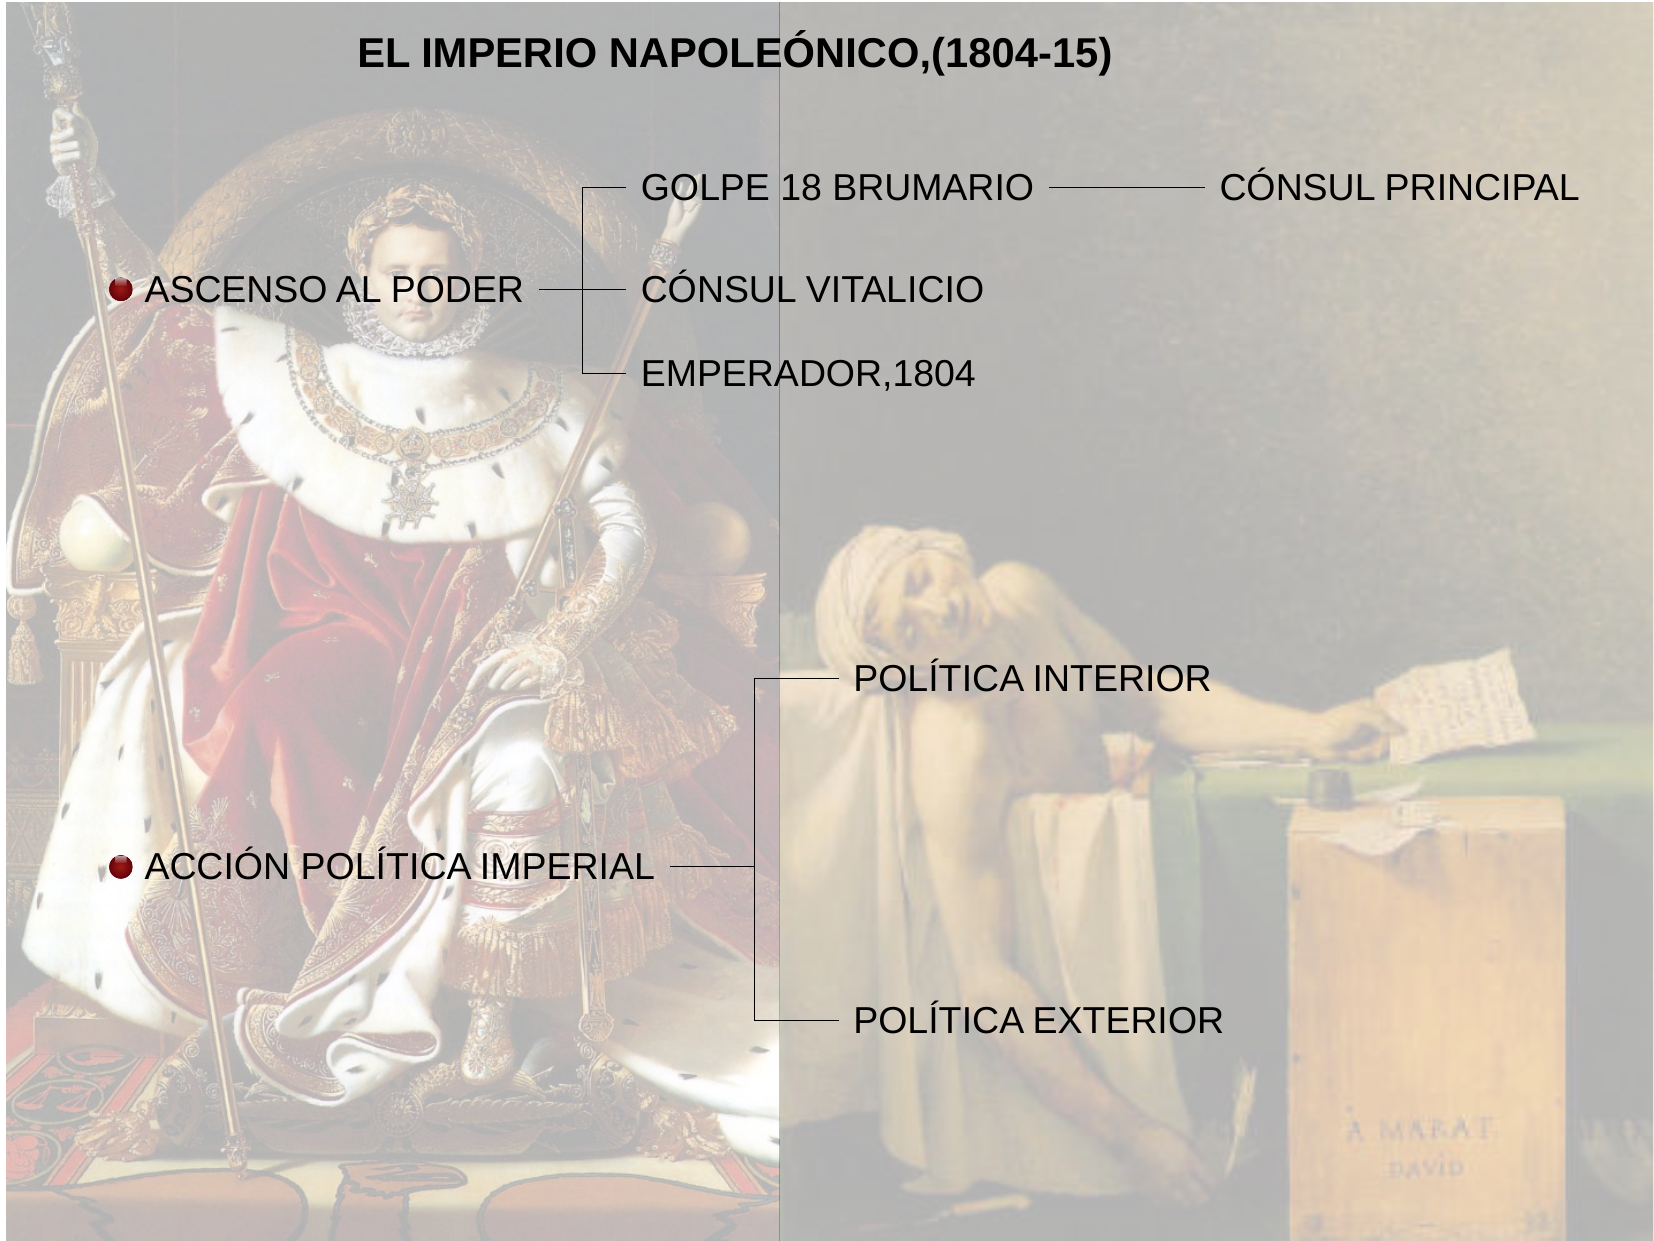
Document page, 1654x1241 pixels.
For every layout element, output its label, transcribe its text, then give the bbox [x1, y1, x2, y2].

text_box EL IMPERIO NAPOLEÓNICO,(1804-15) [342, 22, 1277, 95]
text_box GOLPE 18 BRUMARIO [625, 159, 1050, 217]
text_box CÓNSUL VITALICIO [625, 260, 1000, 318]
text_box ASCENSO AL PODER [94, 260, 540, 318]
text_box POLÍTICA EXTERIOR [838, 992, 1240, 1049]
text_box POLÍTICA INTERIOR [838, 649, 1228, 707]
picture [6, 2, 1654, 1241]
text_box ACCIÓN POLÍTICA IMPERIAL [94, 838, 671, 896]
text_box CÓNSUL PRINCIPAL [1204, 159, 1595, 217]
text_box EMPERADOR,1804 [625, 344, 991, 402]
